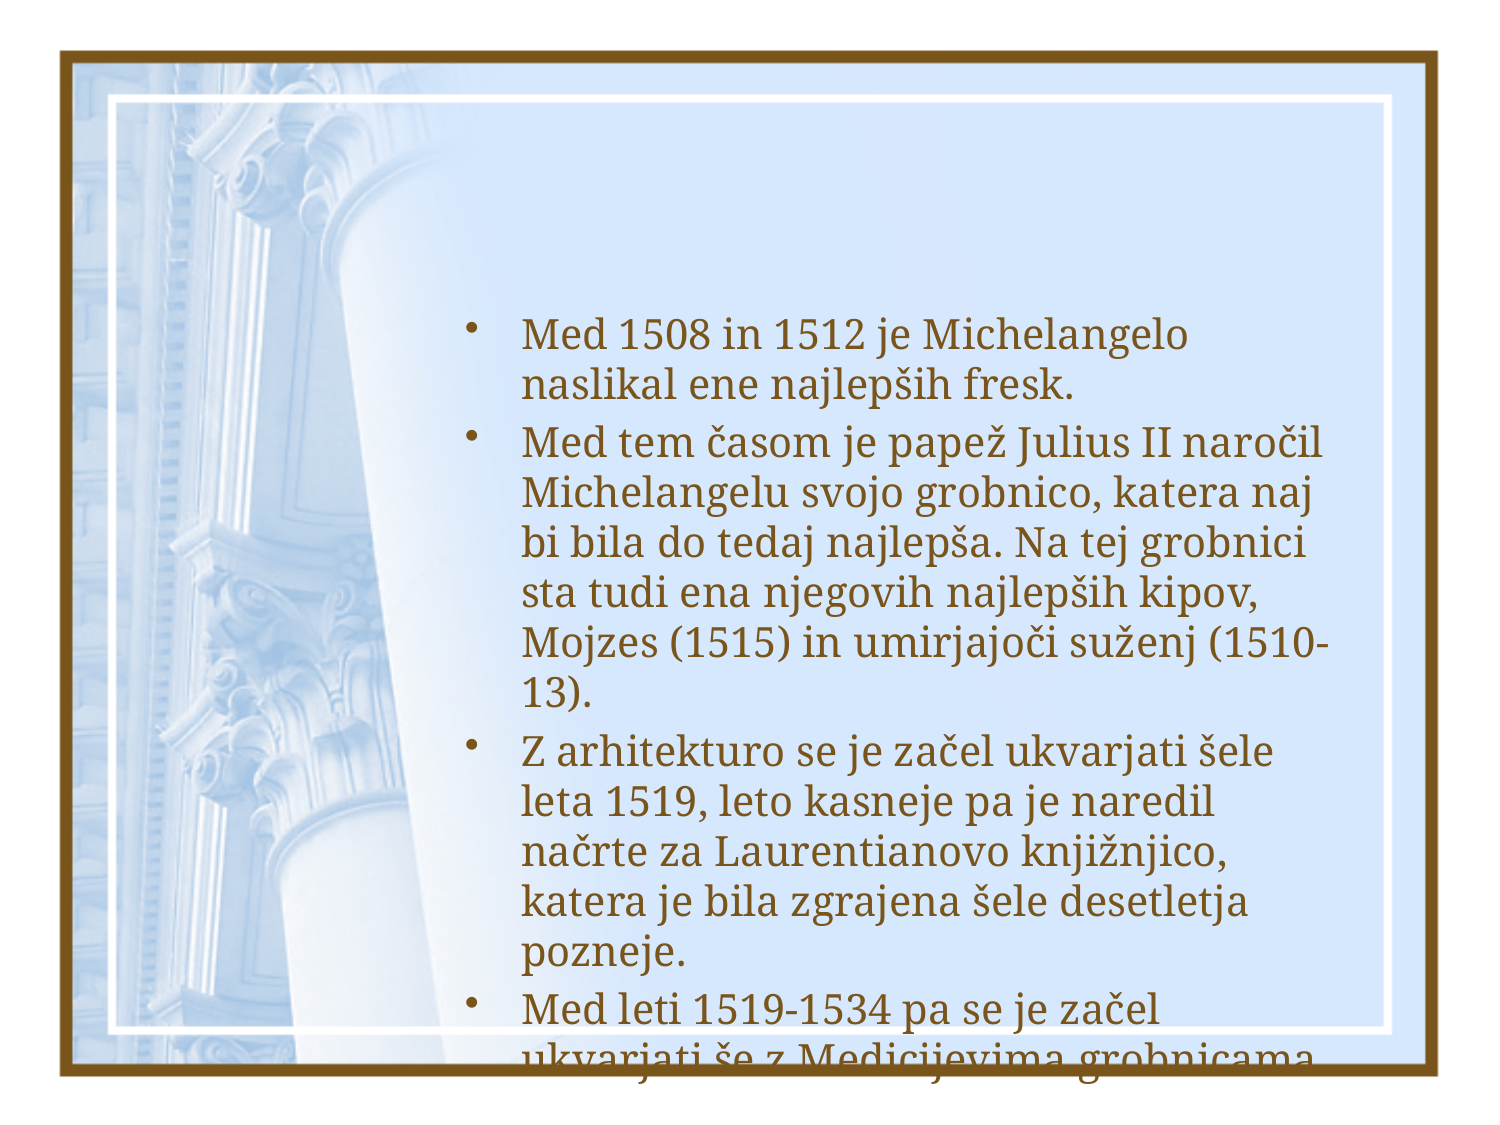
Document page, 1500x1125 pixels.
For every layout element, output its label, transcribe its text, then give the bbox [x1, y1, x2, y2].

list Med 1508 in 1512 je Michelangelo naslikal ene najlepših fresk. Med tem časom je papež Julius II naročil Michelangelu svojo grobnico, katera naj bi bila do tedaj najlepša. Na tej grobnici sta tudi ena njegovih najlepših kipov, Mojzes (1515) in umirjajoči suženj (1510-13). Z arhitekturo se je začel ukvarjati šele leta 1519, leto kasneje pa je naredil načrte za Laurentianovo knjižnjico, katera je bila zgrajena šele desetletja pozneje. Med leti 1519-1534 pa se je začel ukvarjati še z Medicijevima grobnicama [449, 299, 1350, 1012]
picture [0, 0, 1500, 1125]
